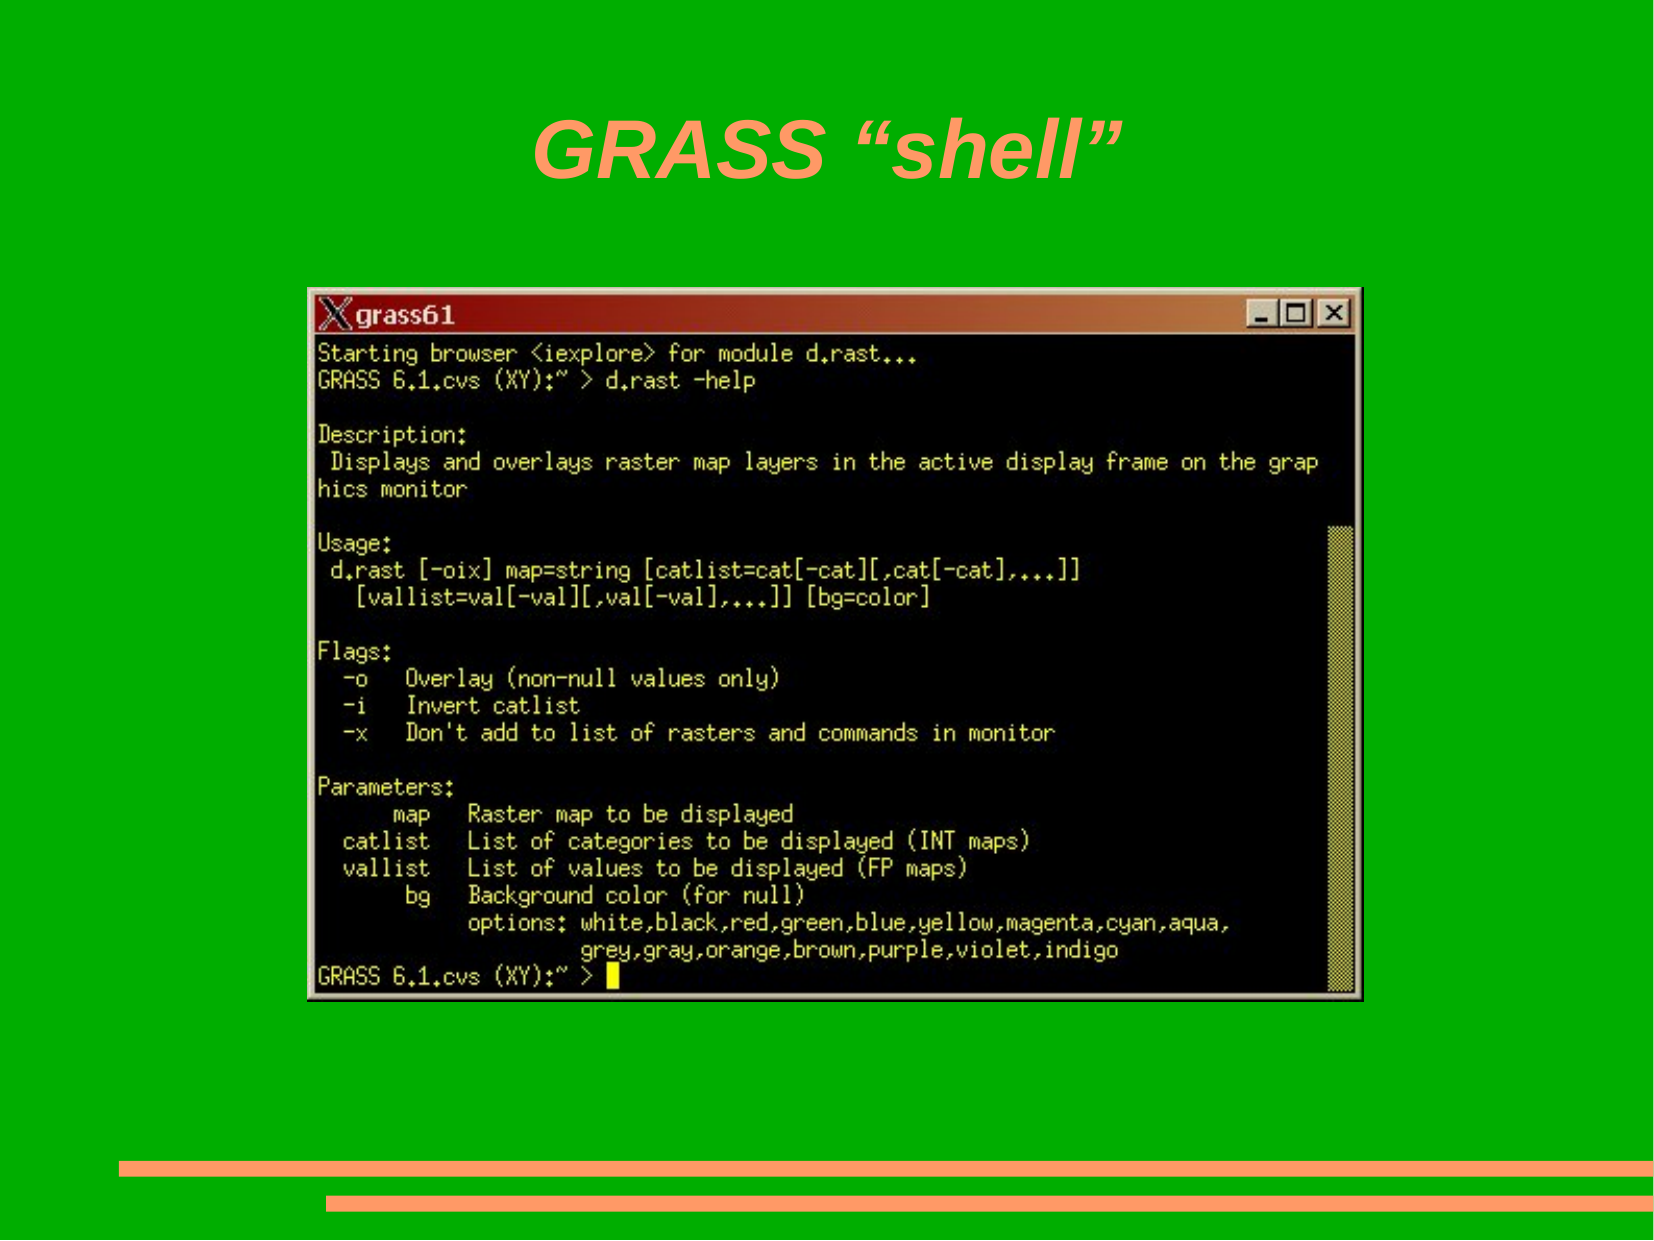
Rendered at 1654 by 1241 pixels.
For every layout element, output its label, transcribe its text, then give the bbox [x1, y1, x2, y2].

title GRASS “shell” [121, 46, 1534, 254]
picture [307, 287, 1364, 1002]
